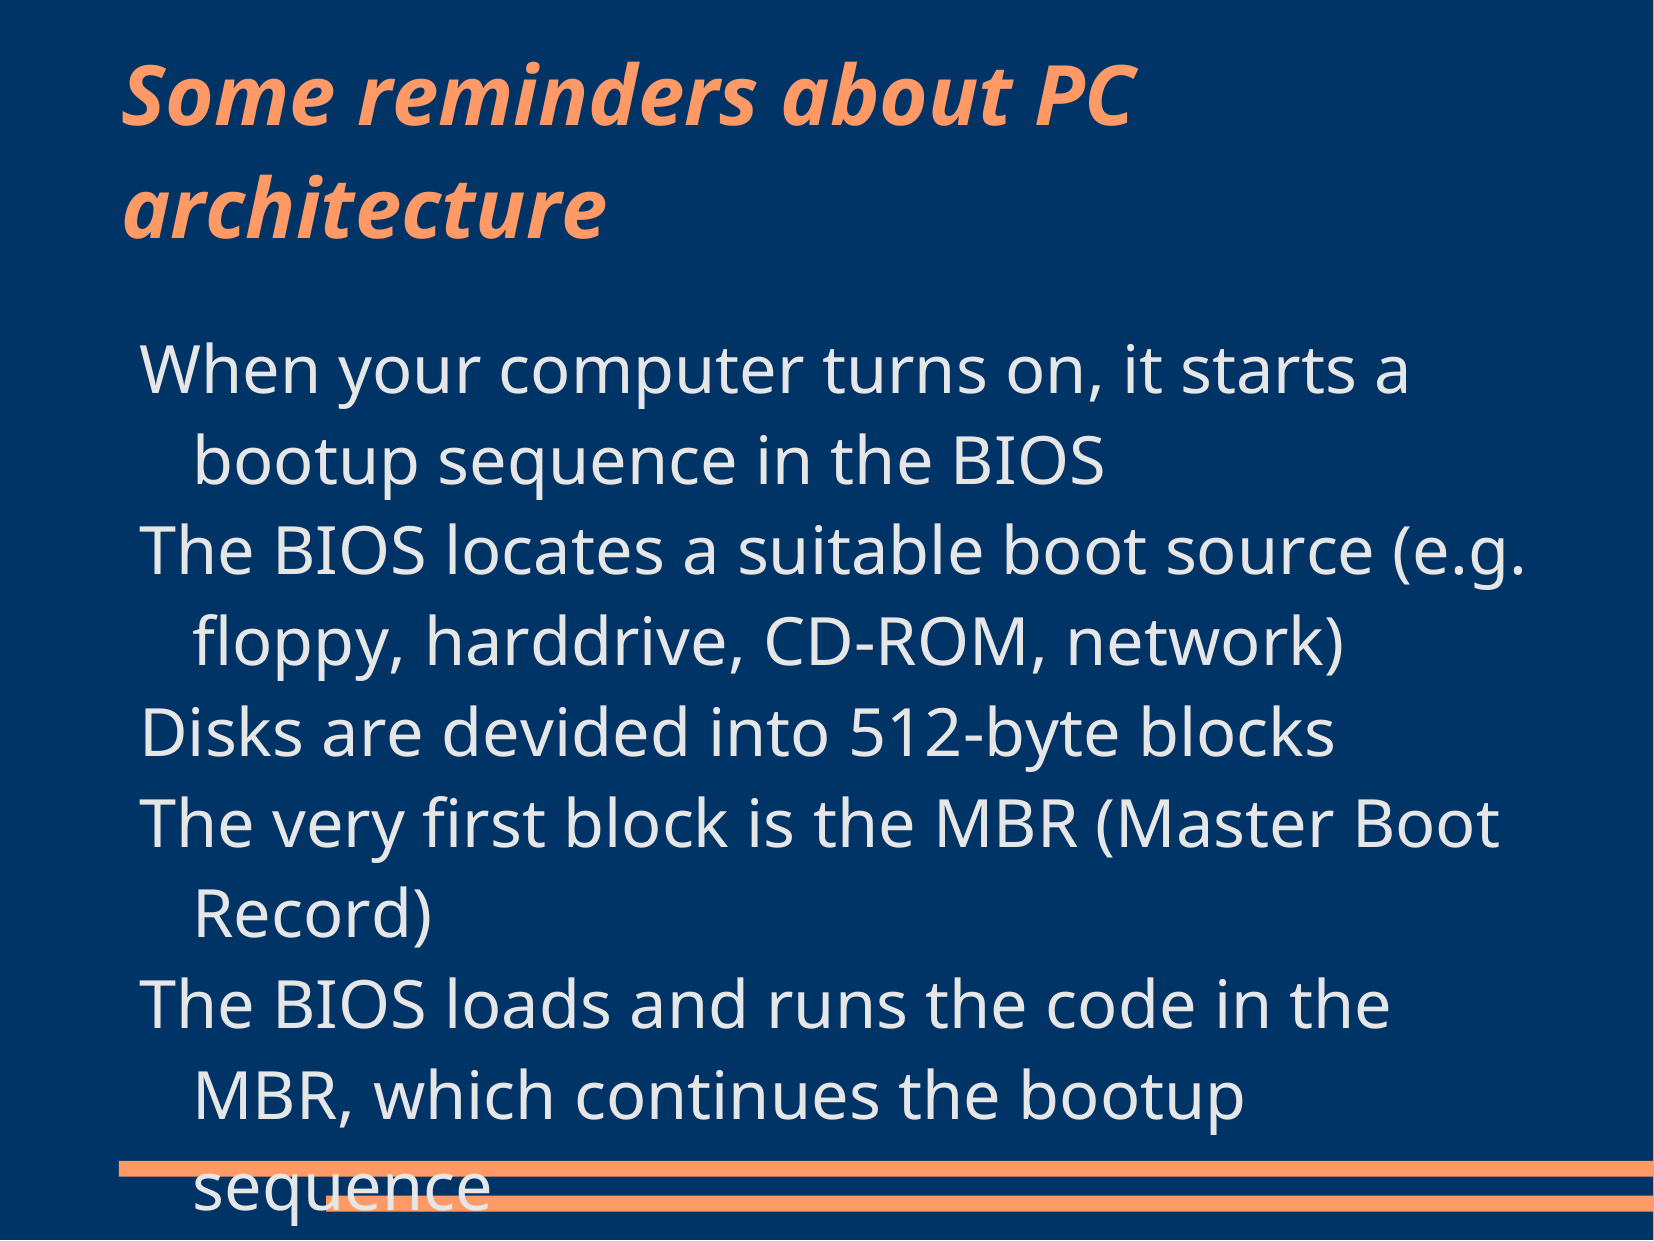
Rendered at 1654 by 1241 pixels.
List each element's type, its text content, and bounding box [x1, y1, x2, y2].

list When your computer turns on, it starts a bootup sequence in the BIOS The BIOS locates a suitable boot source (e.g. floppy, harddrive, CD-ROM, network) Disks are devided into 512-byte blocks The very first block is the MBR (Master Boot Record) The BIOS loads and runs the code in the MBR, which continues the bootup sequence [121, 322, 1561, 1132]
title Some reminders about PC architecture [121, 46, 1534, 254]
